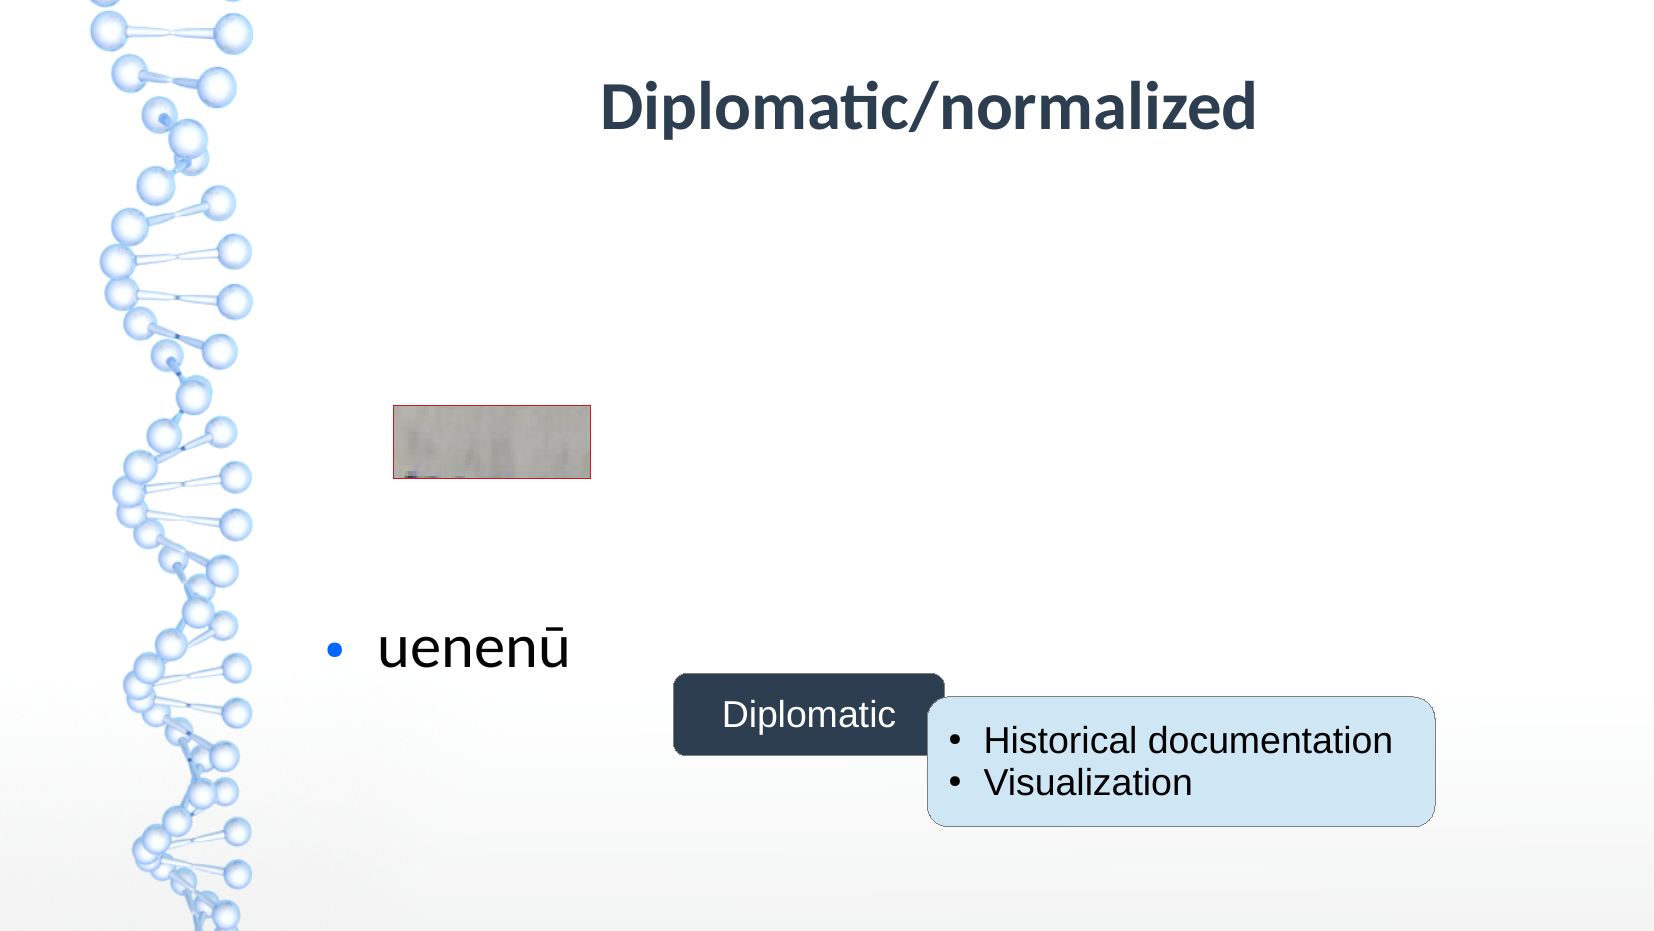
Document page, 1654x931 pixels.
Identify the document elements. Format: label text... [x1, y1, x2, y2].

text_box Historical documentation Visualization [927, 696, 1436, 827]
picture [0, 0, 1654, 931]
list uenenū [307, 620, 626, 703]
text_box Diplomatic [673, 673, 945, 756]
title Diplomatic/normalized [265, 35, 1595, 189]
